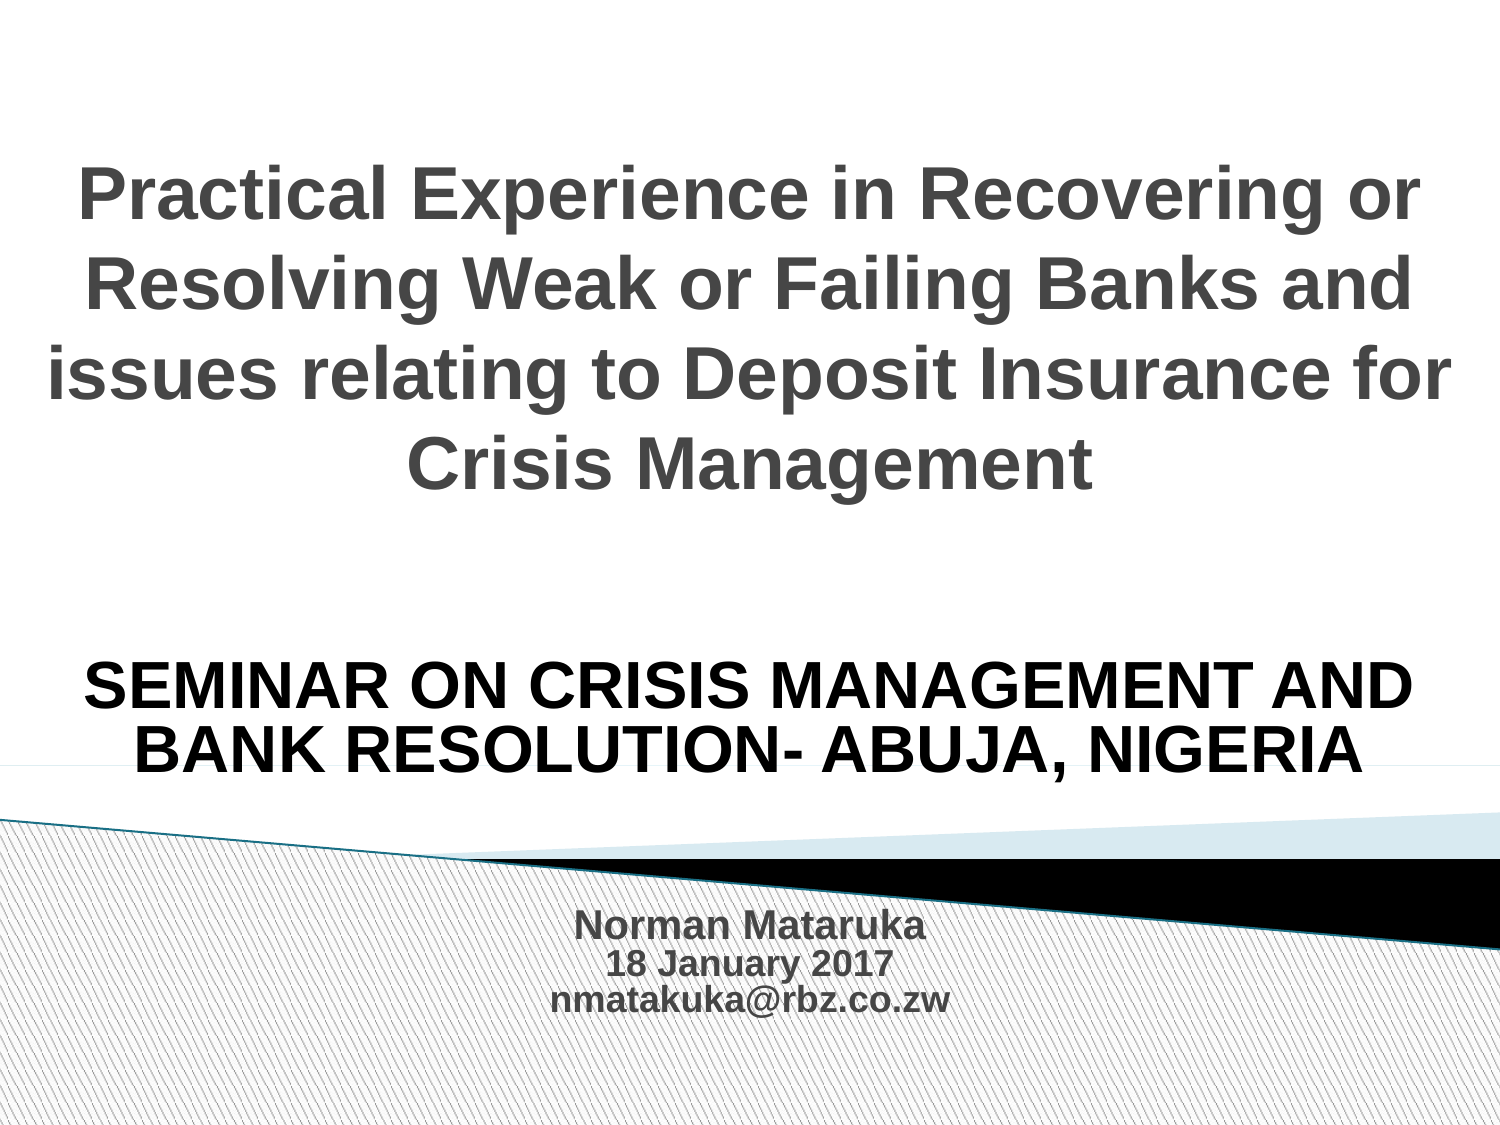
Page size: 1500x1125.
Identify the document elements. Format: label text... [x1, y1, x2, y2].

picture [0, 825, 1500, 1125]
title Practical Experience in Recovering or Resolving Weak or Failing Banks and issues relating to Deposit Insurance for Crisis Management [0, 137, 1500, 538]
text_box SEMINAR ON CRISIS MANAGEMENT AND BANK RESOLUTION- ABUJA, NIGERIA [0, 650, 1500, 825]
subtitle Norman Mataruka 18 January 2017 nmatakuka@rbz.co.zw [181, 900, 1319, 1075]
